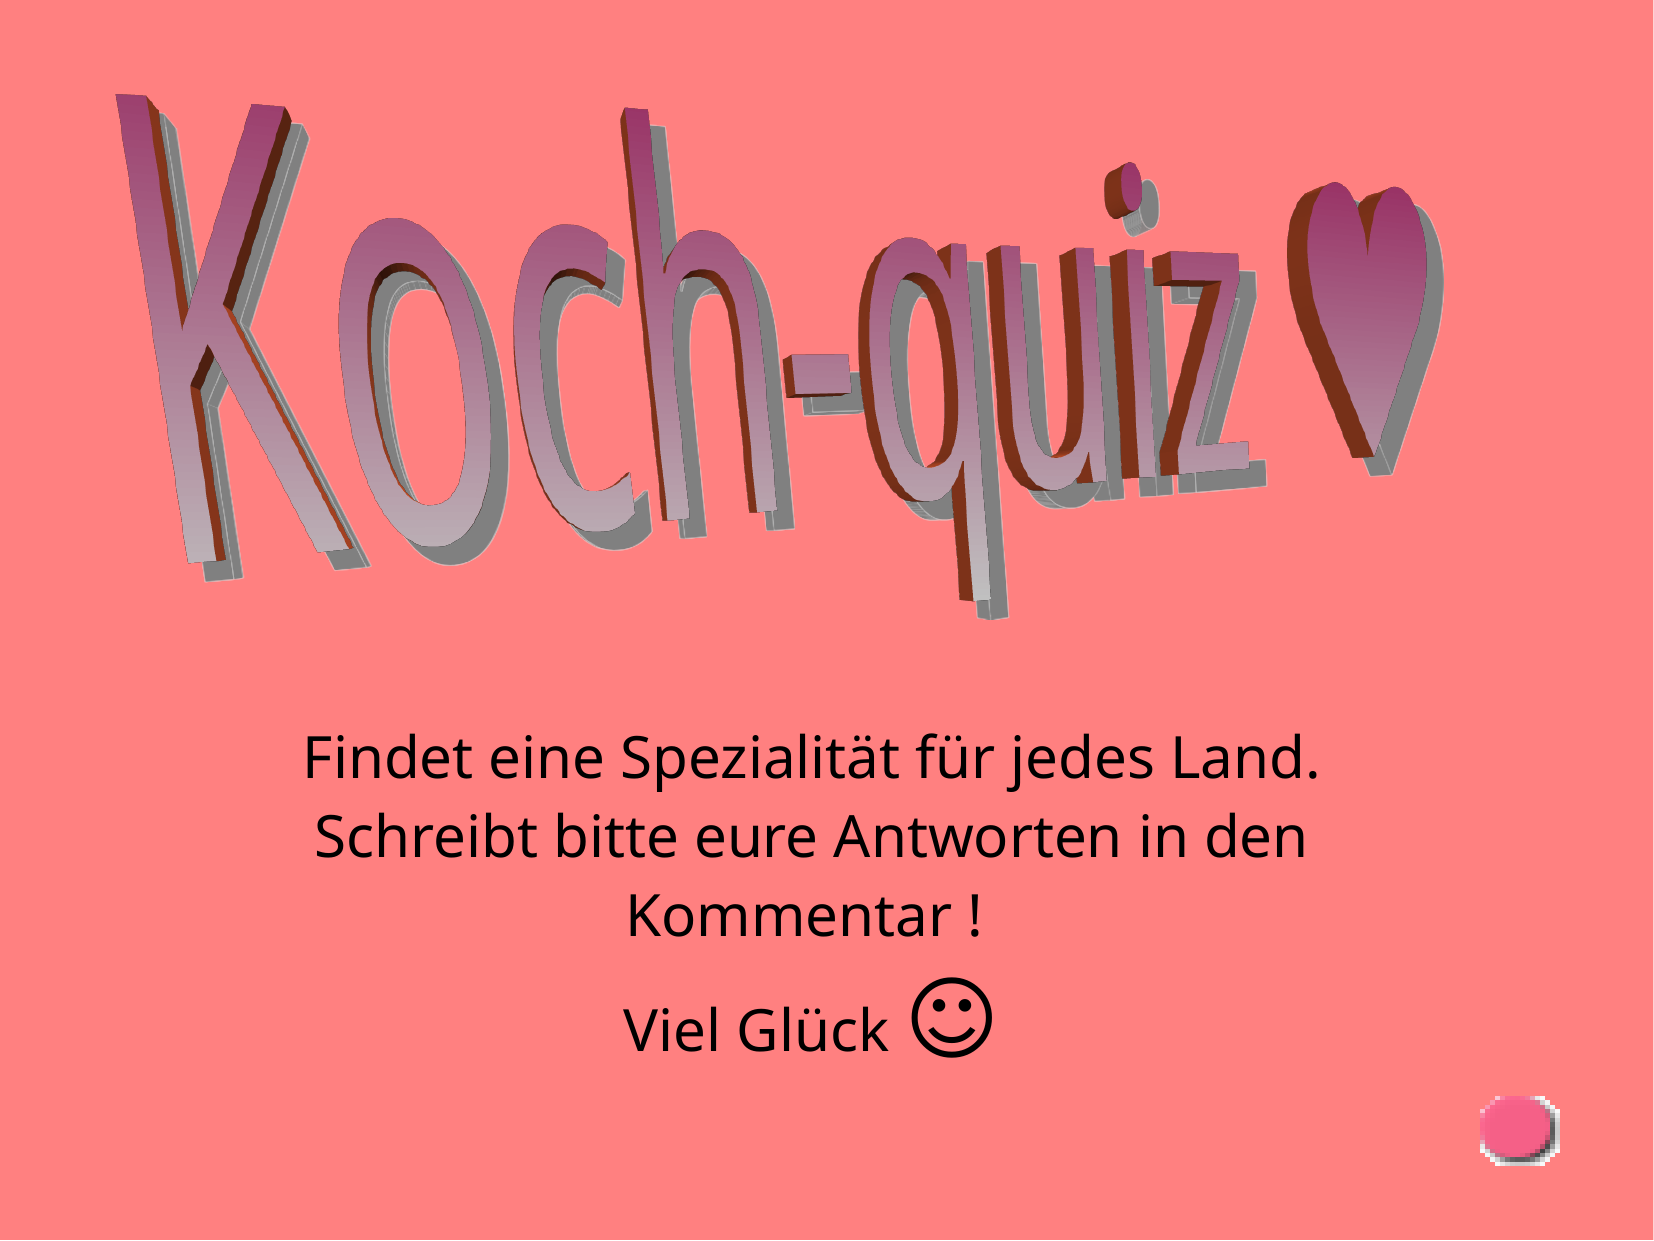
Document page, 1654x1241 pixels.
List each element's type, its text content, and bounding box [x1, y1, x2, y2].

picture [1476, 1092, 1565, 1171]
text_box Findet eine Spezialität für jedes Land. Schreibt bitte eure Antworten in den Kommentar ! Viel Glück ☺ [118, 708, 1506, 974]
